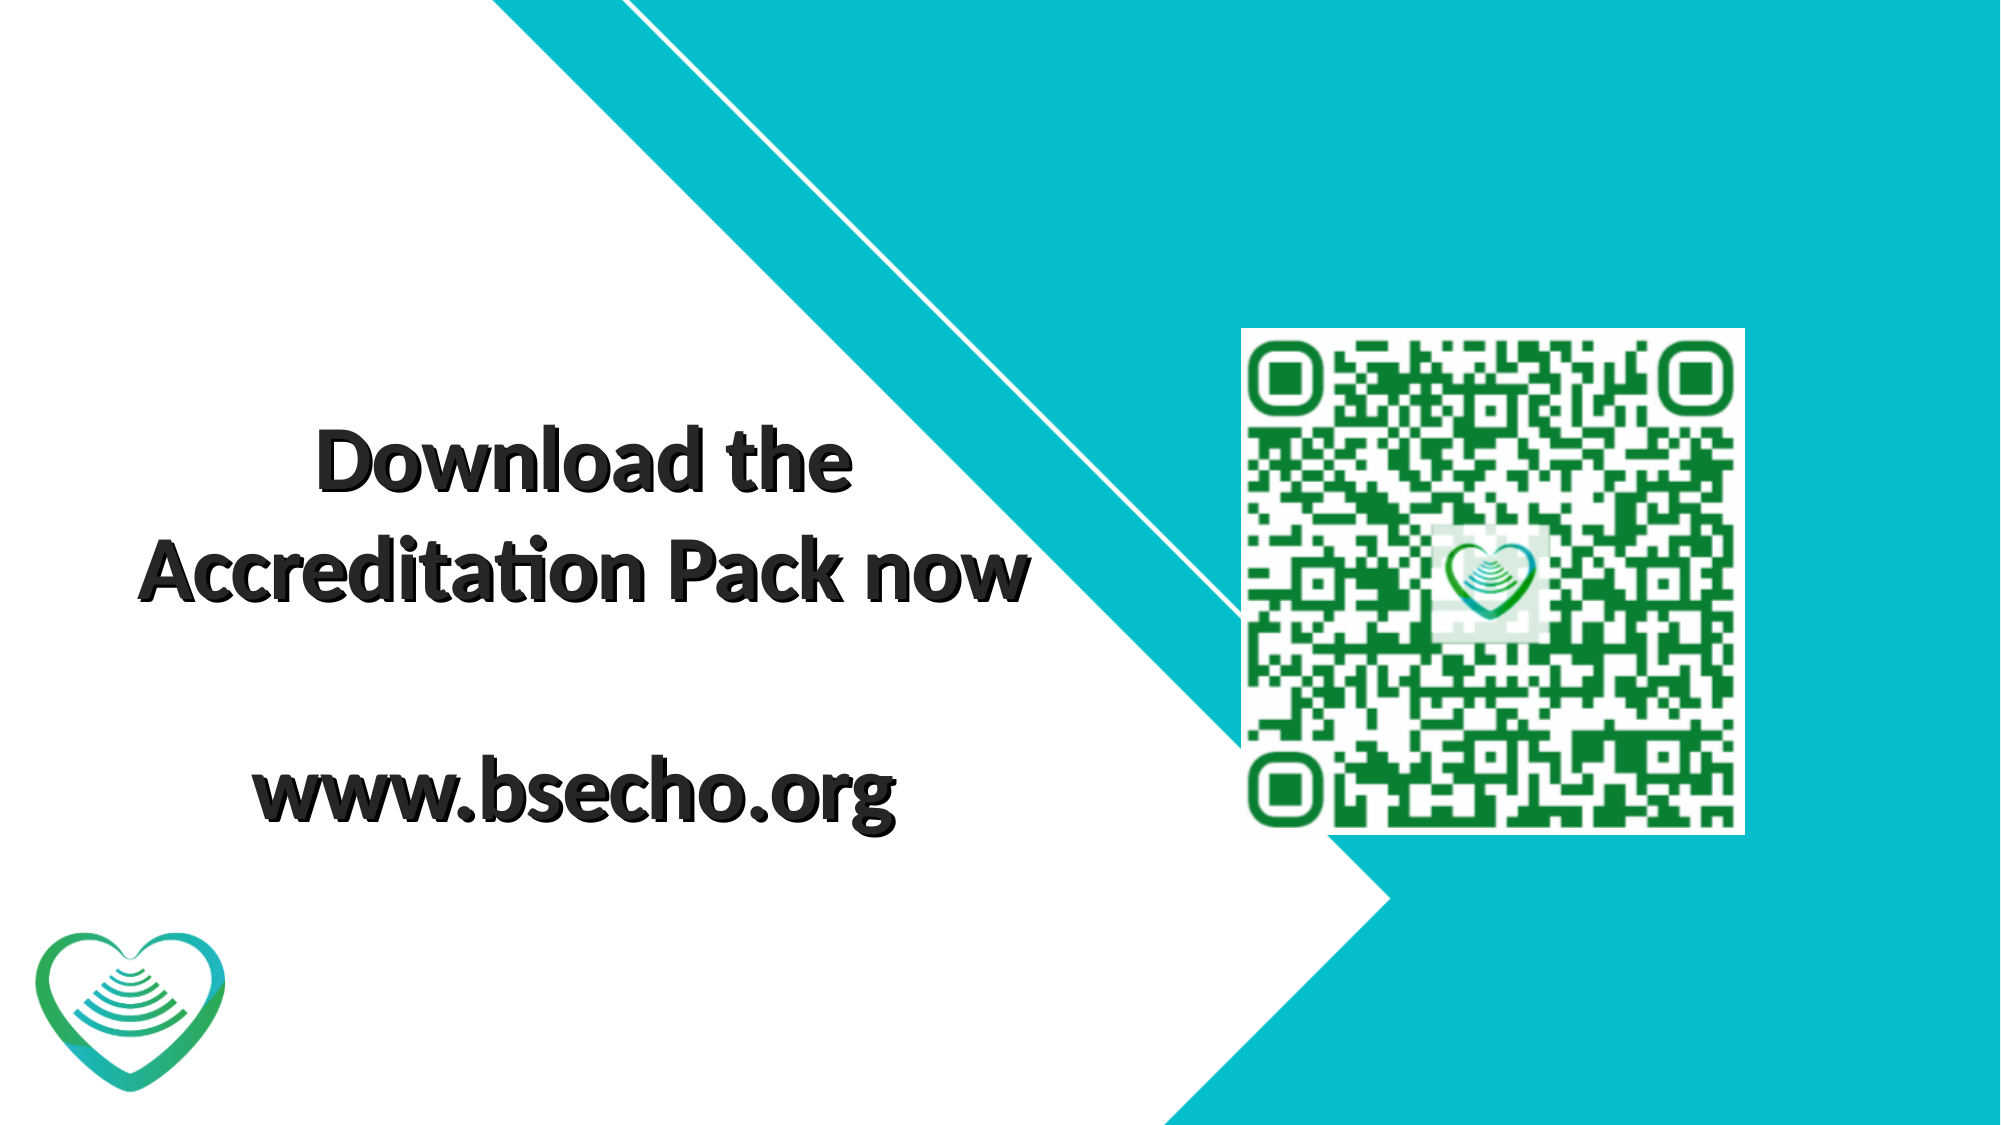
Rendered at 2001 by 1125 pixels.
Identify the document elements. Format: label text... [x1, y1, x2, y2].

picture [1241, 329, 1745, 835]
text_box Download the Accreditation Pack now www.bsecho.org [117, 280, 1051, 851]
